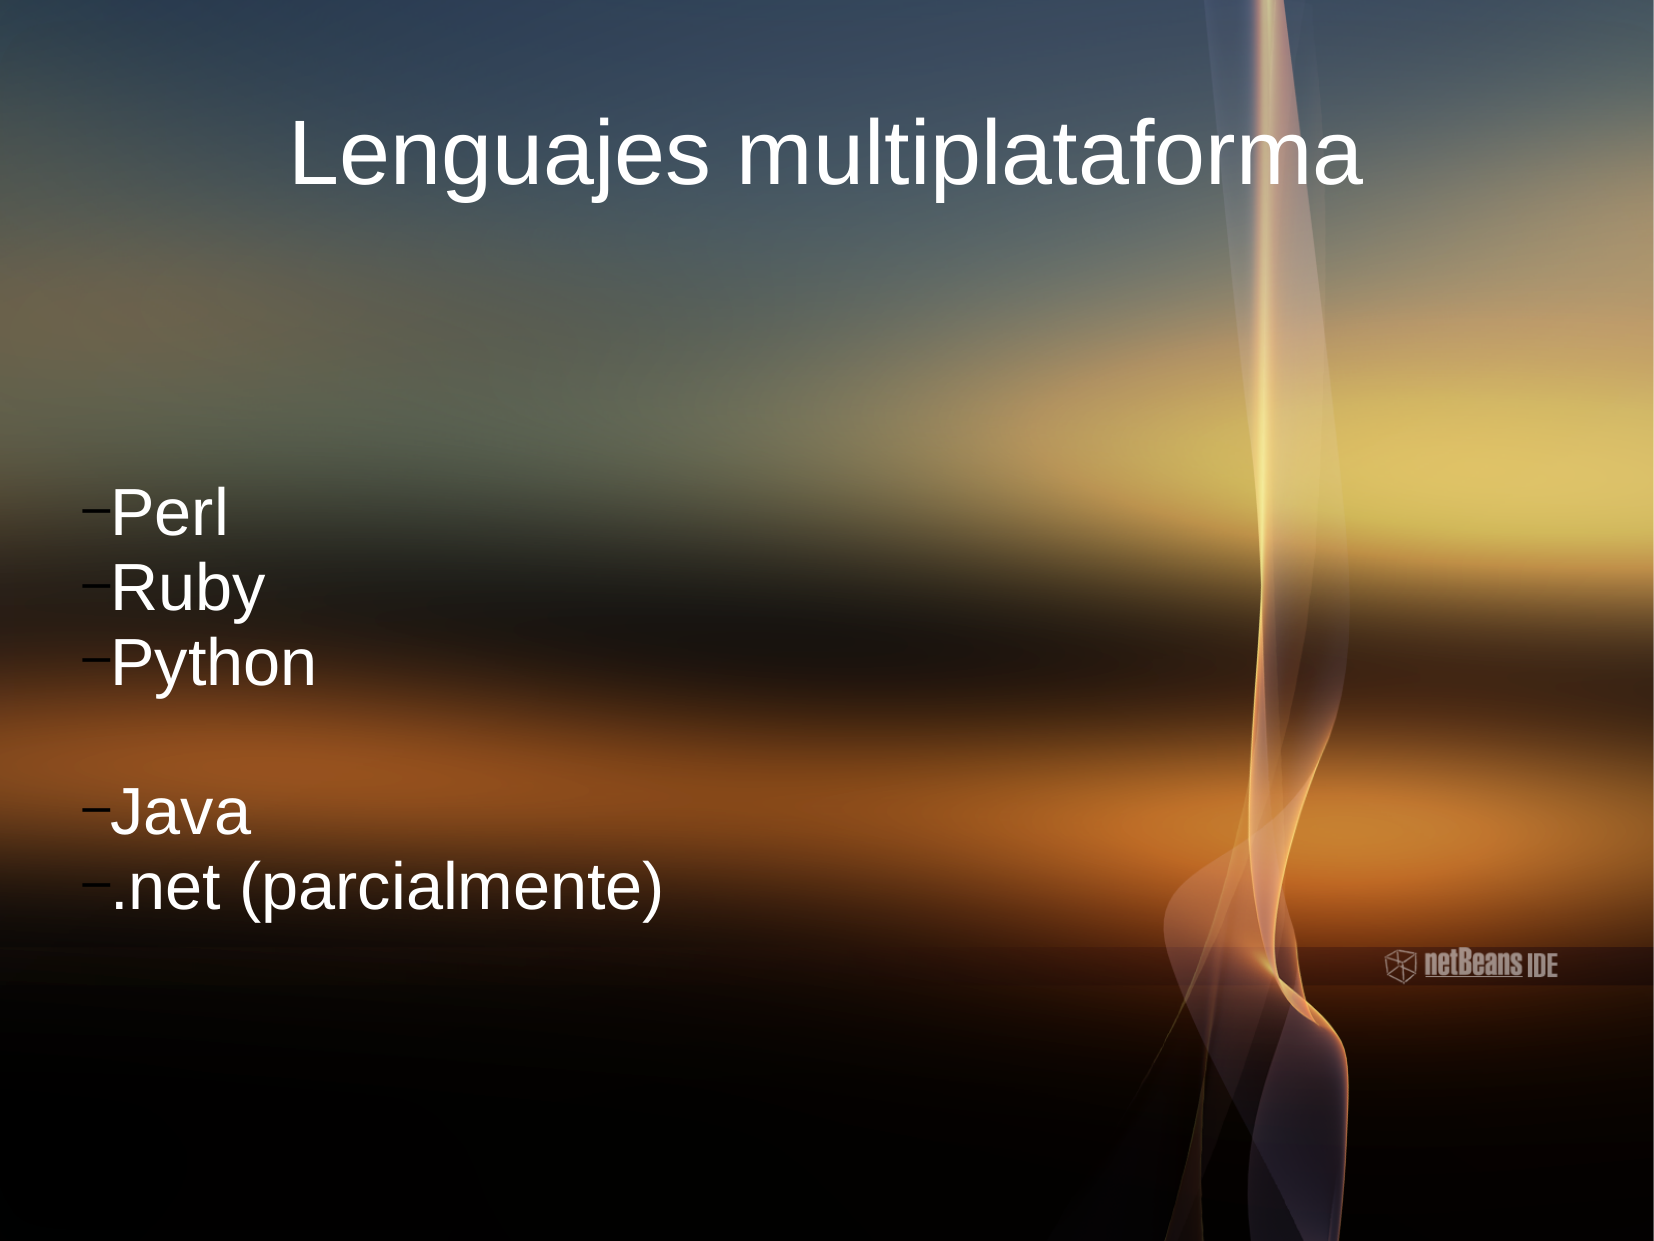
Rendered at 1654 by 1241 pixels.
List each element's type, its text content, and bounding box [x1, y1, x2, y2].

picture [0, 0, 1654, 1241]
subtitle Perl Ruby Python Java .net (parcialmente) [82, 290, 1571, 1109]
title Lenguajes multiplataforma [82, 49, 1571, 257]
